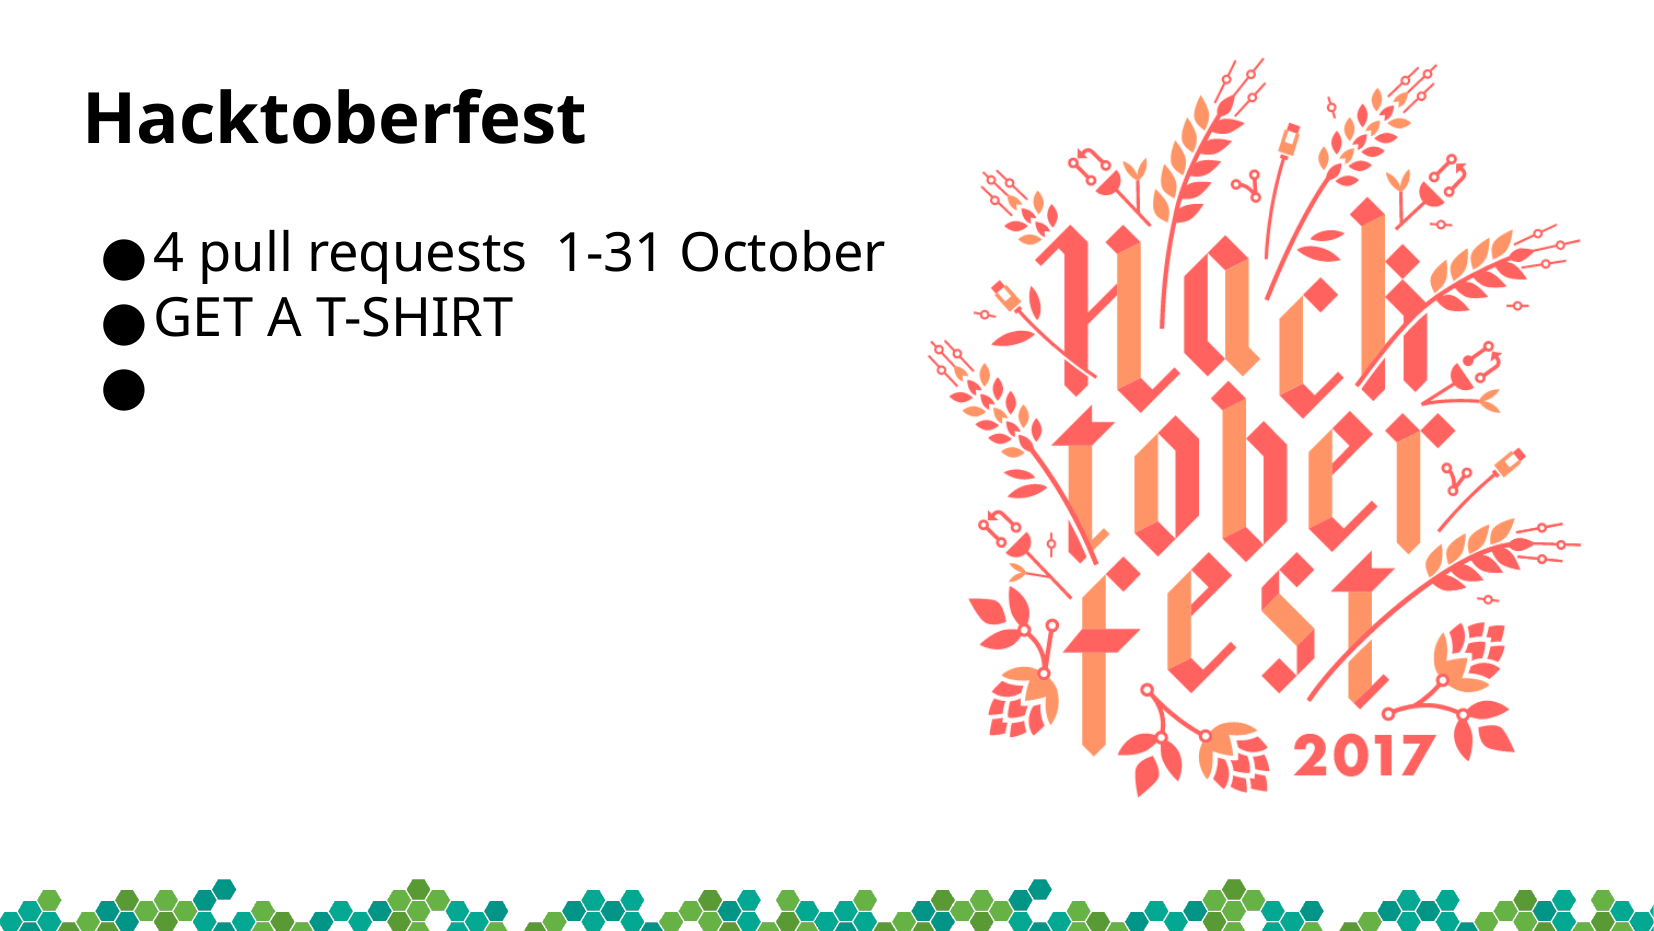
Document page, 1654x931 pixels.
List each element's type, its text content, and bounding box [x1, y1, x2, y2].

picture [919, 54, 1594, 828]
text_box Hacktoberfest [82, 37, 1571, 193]
text_box 4 pull requests 1-31 October GET A T-SHIRT [82, 217, 1571, 855]
picture [0, 871, 1654, 931]
